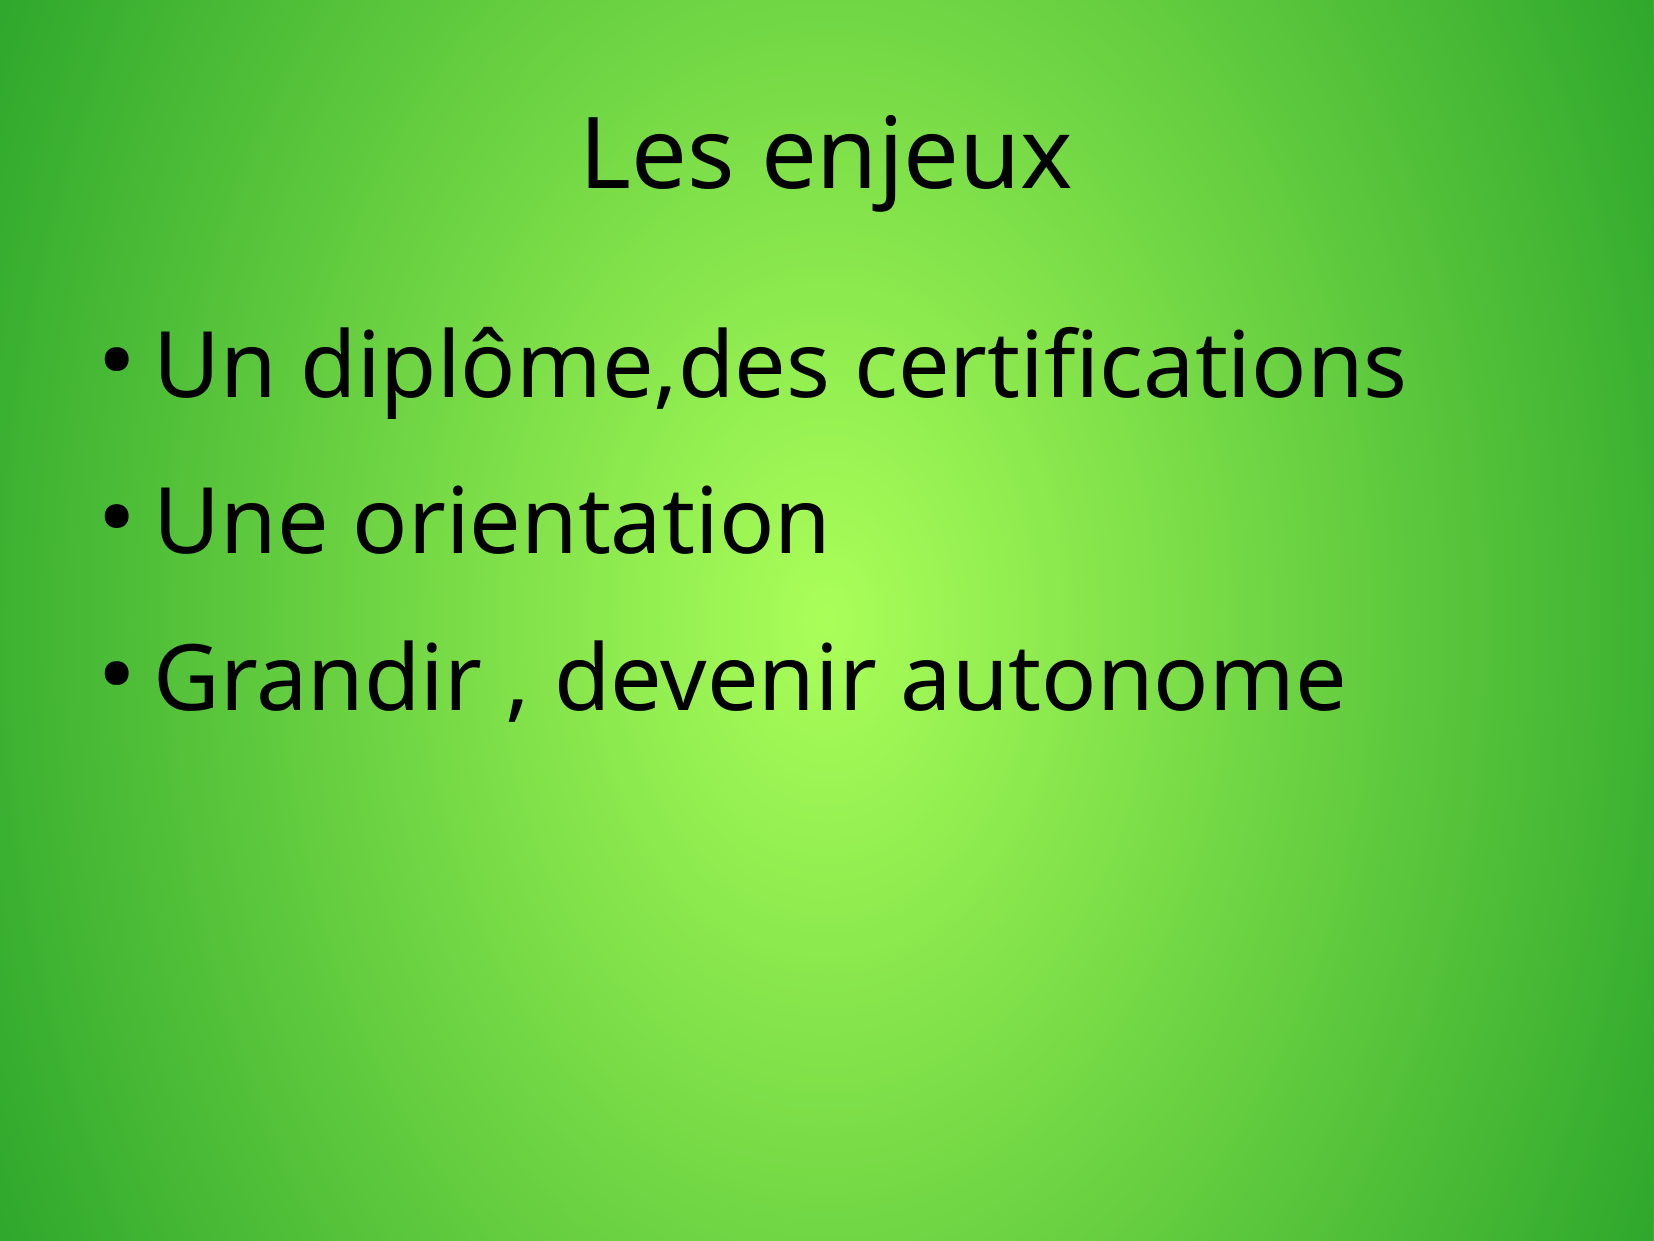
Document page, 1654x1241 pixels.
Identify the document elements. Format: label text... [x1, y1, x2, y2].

title Les enjeux [82, 47, 1571, 252]
list Un diplôme,des certifications Une orientation Grandir , devenir autonome [82, 299, 1571, 1019]
